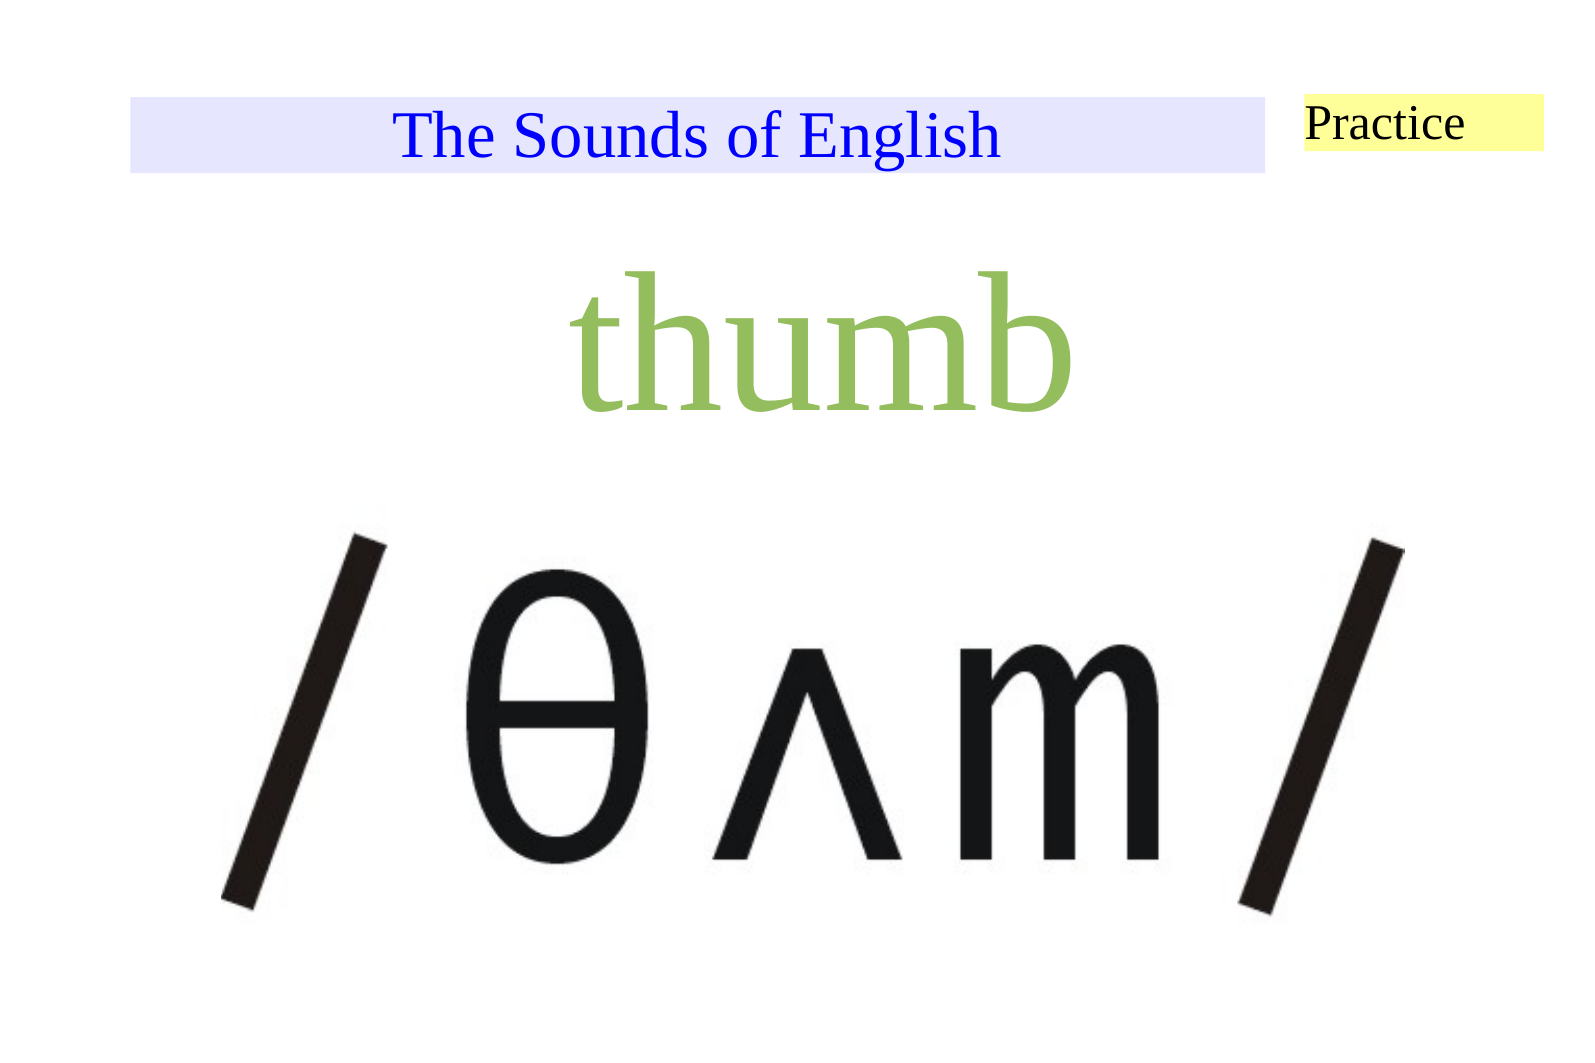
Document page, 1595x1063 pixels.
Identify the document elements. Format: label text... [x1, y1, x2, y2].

picture [221, 474, 1405, 952]
text_box The Sounds of English [130, 97, 1266, 174]
text_box thumb [548, 227, 1099, 456]
text_box Practice [1304, 94, 1544, 152]
